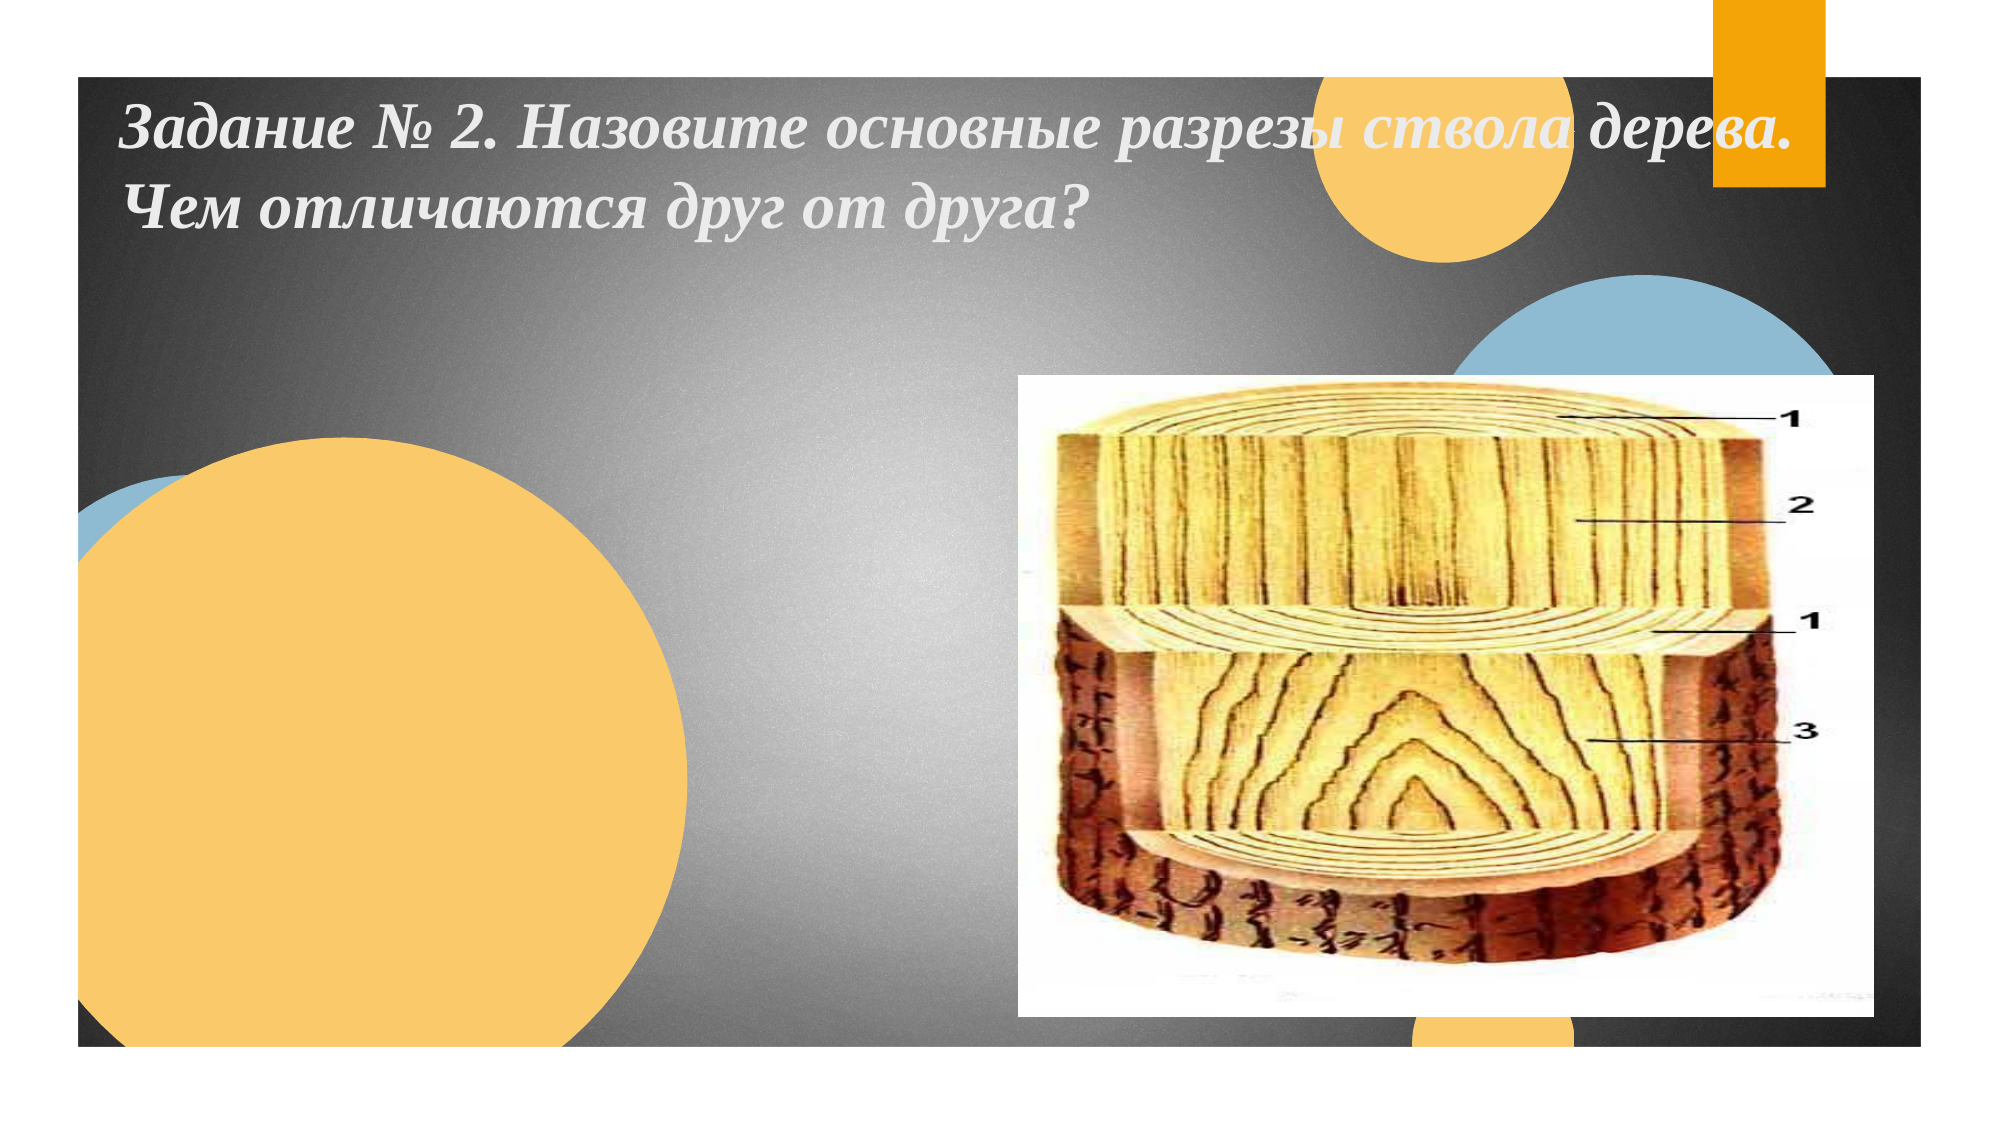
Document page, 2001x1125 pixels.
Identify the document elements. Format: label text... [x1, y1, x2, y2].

title Задание № 2. Назовите основные разрезы ствола дерева. Чем отличаются друг от друга? [104, 75, 1874, 376]
picture [79, 78, 1920, 1046]
picture [79, 1002, 123, 1046]
